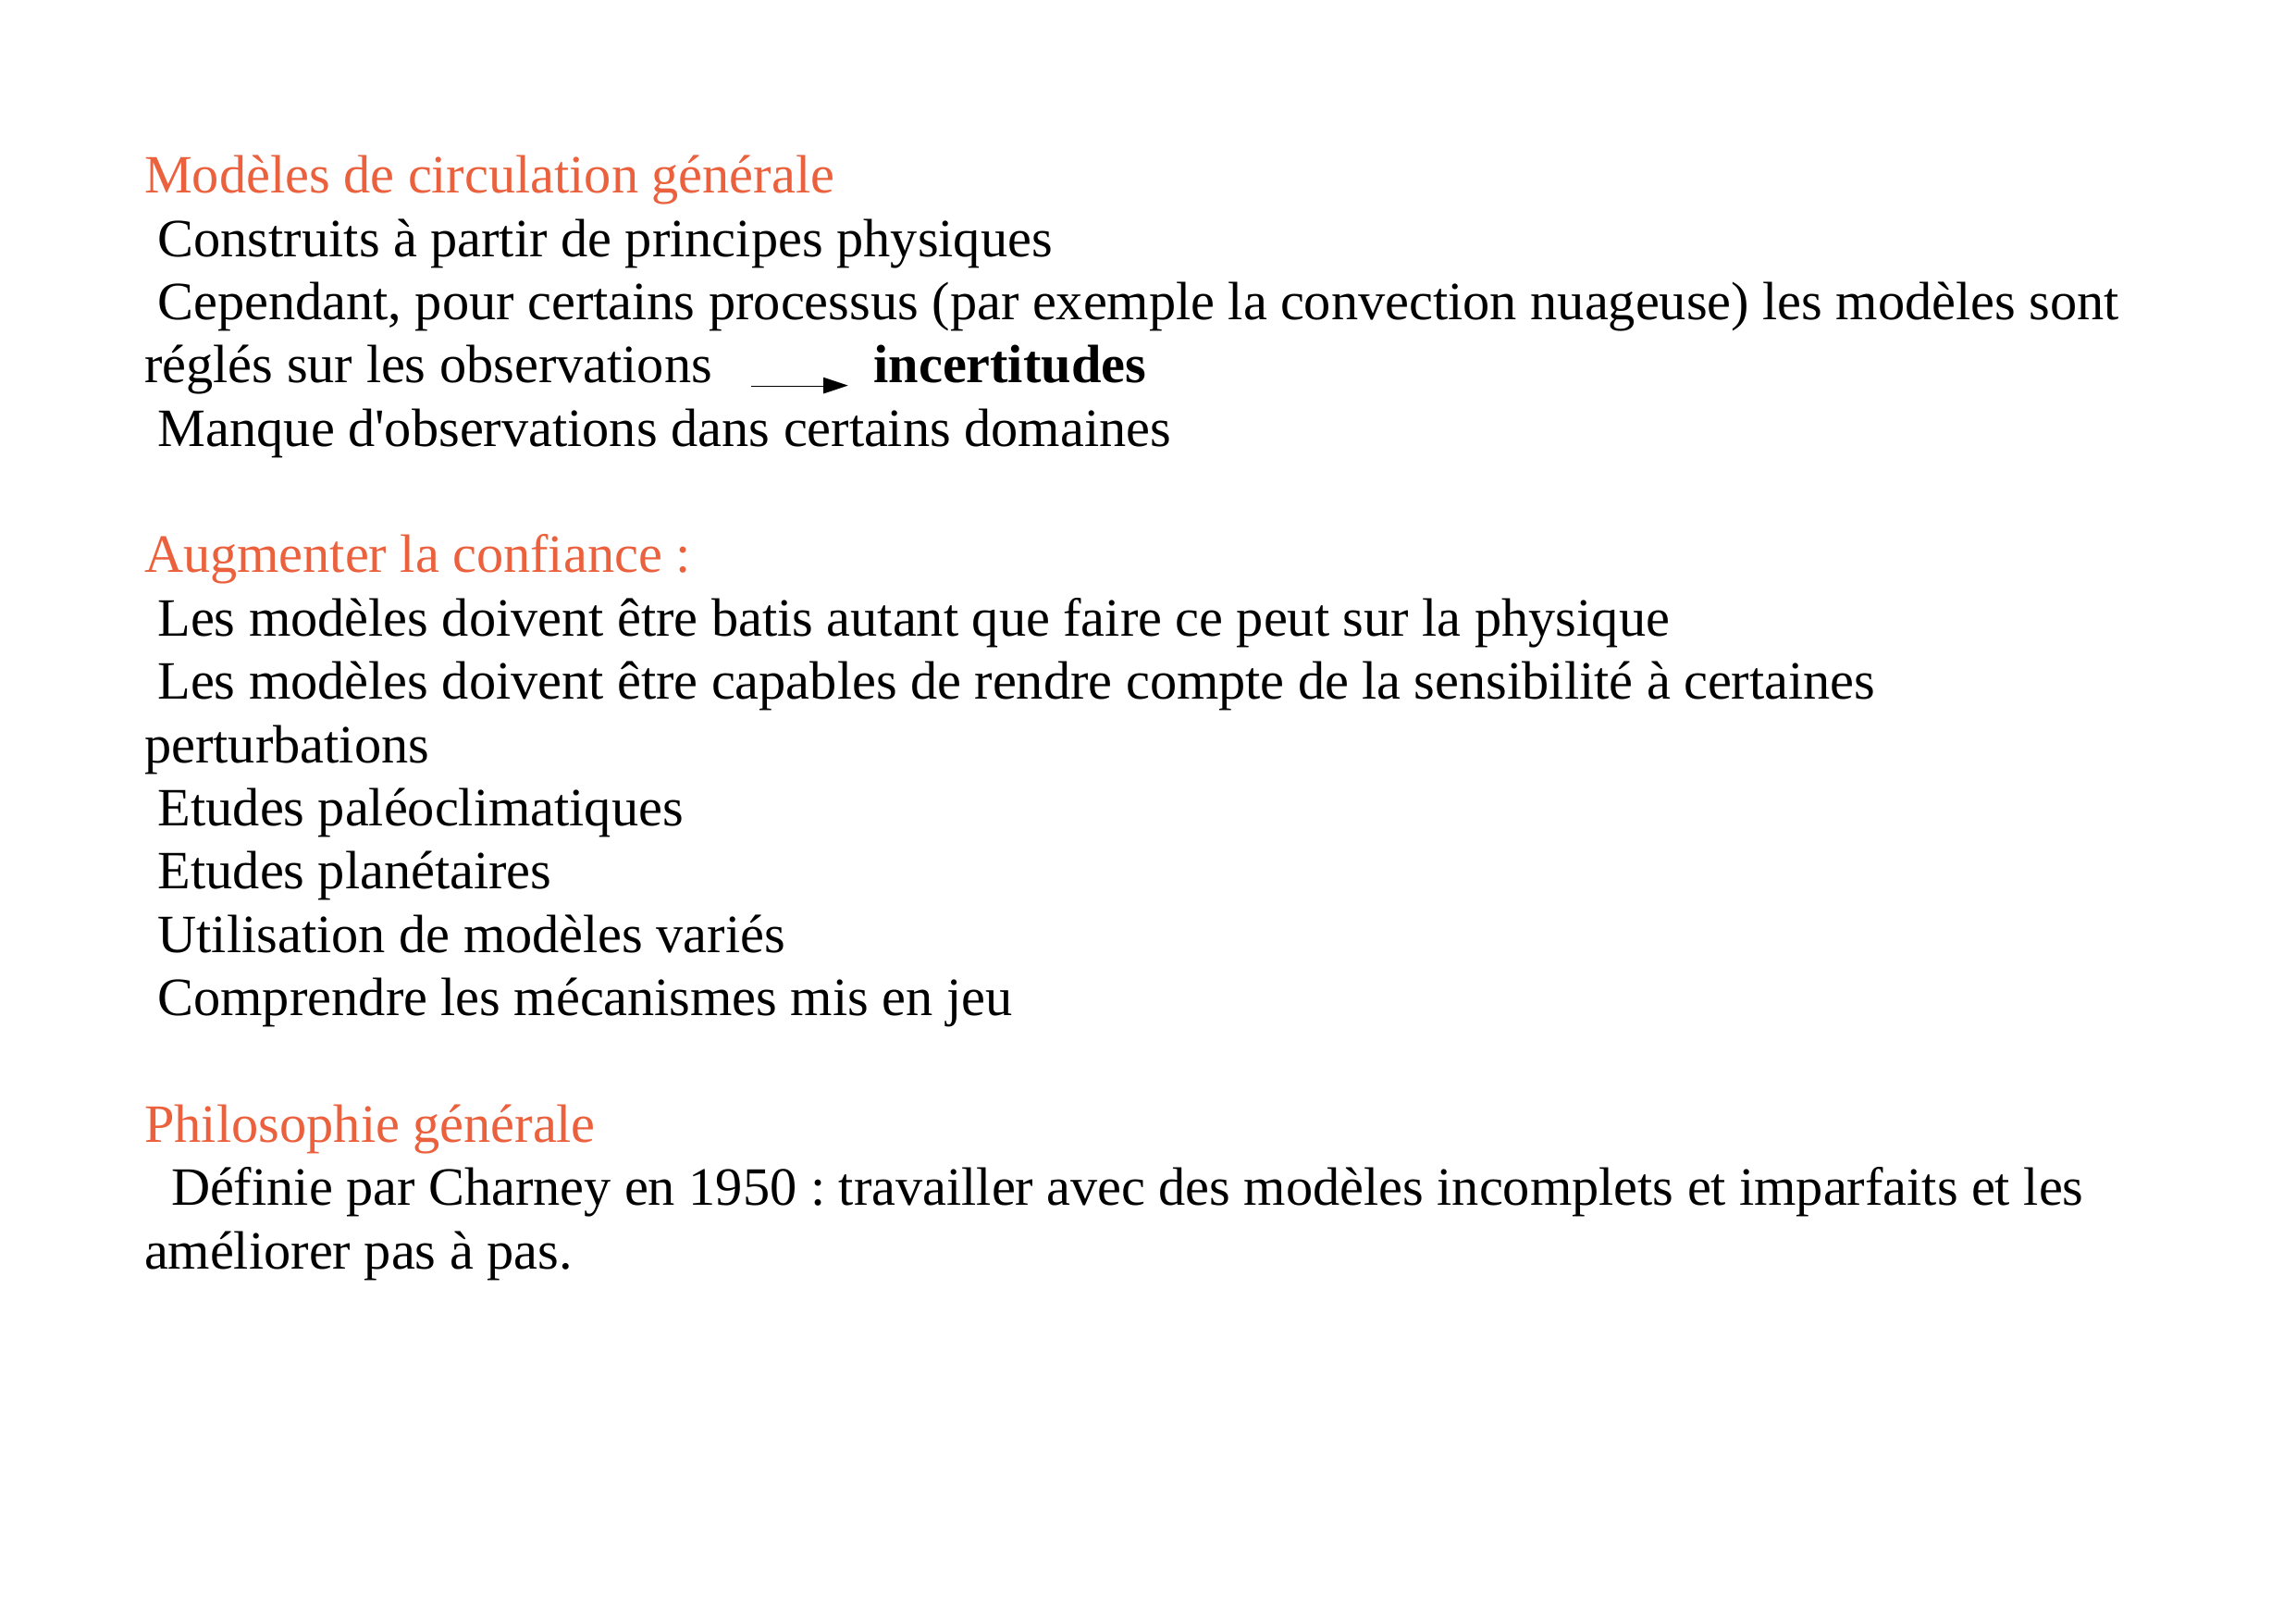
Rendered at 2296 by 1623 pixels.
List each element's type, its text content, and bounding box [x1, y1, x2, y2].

text_box Modèles de circulation générale Construits à partir de principes physiques Cependant, pour certains processus (par exemple la convection nuageuse) les modèles sont réglés sur les observations incertitudes Manque d'observations dans certains domaines Augmenter la confiance : Les modèles doivent être batis autant que faire ce peut sur la physique Les modèles doivent être capables de rendre compte de la sensibilité à certaines perturbations Etudes paléoclimatiques Etudes planétaires Utilisation de modèles variés Comprendre les mécanismes mis en jeu Philosophie générale Définie par Charney en 1950 : travailler avec des modèles incomplets et imparfaits et les améliorer pas à pas. [144, 141, 2175, 1585]
